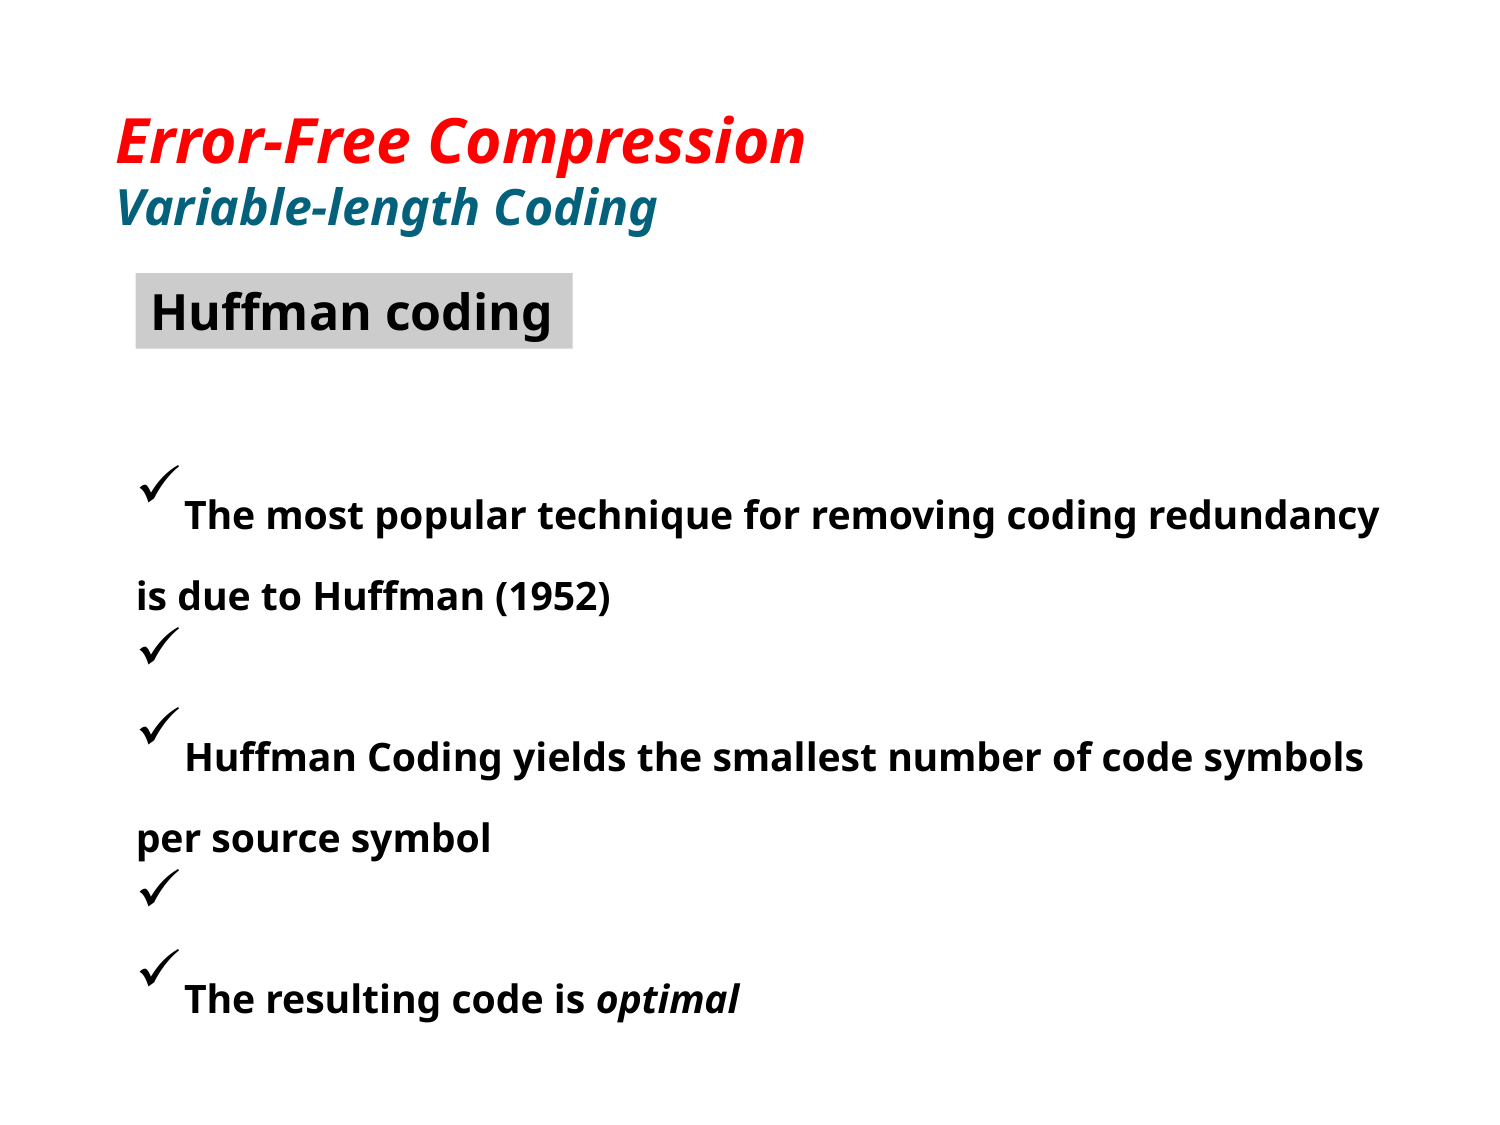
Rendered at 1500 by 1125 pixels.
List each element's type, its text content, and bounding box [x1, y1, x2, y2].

text_box The most popular technique for removing coding redundancy is due to Huffman (1952) Huffman Coding yields the smallest number of code symbols per source symbol The resulting code is optimal [121, 448, 1427, 1030]
text_box Error-Free Compression Variable-length Coding [101, 55, 1377, 244]
text_box Huffman coding [135, 273, 573, 349]
